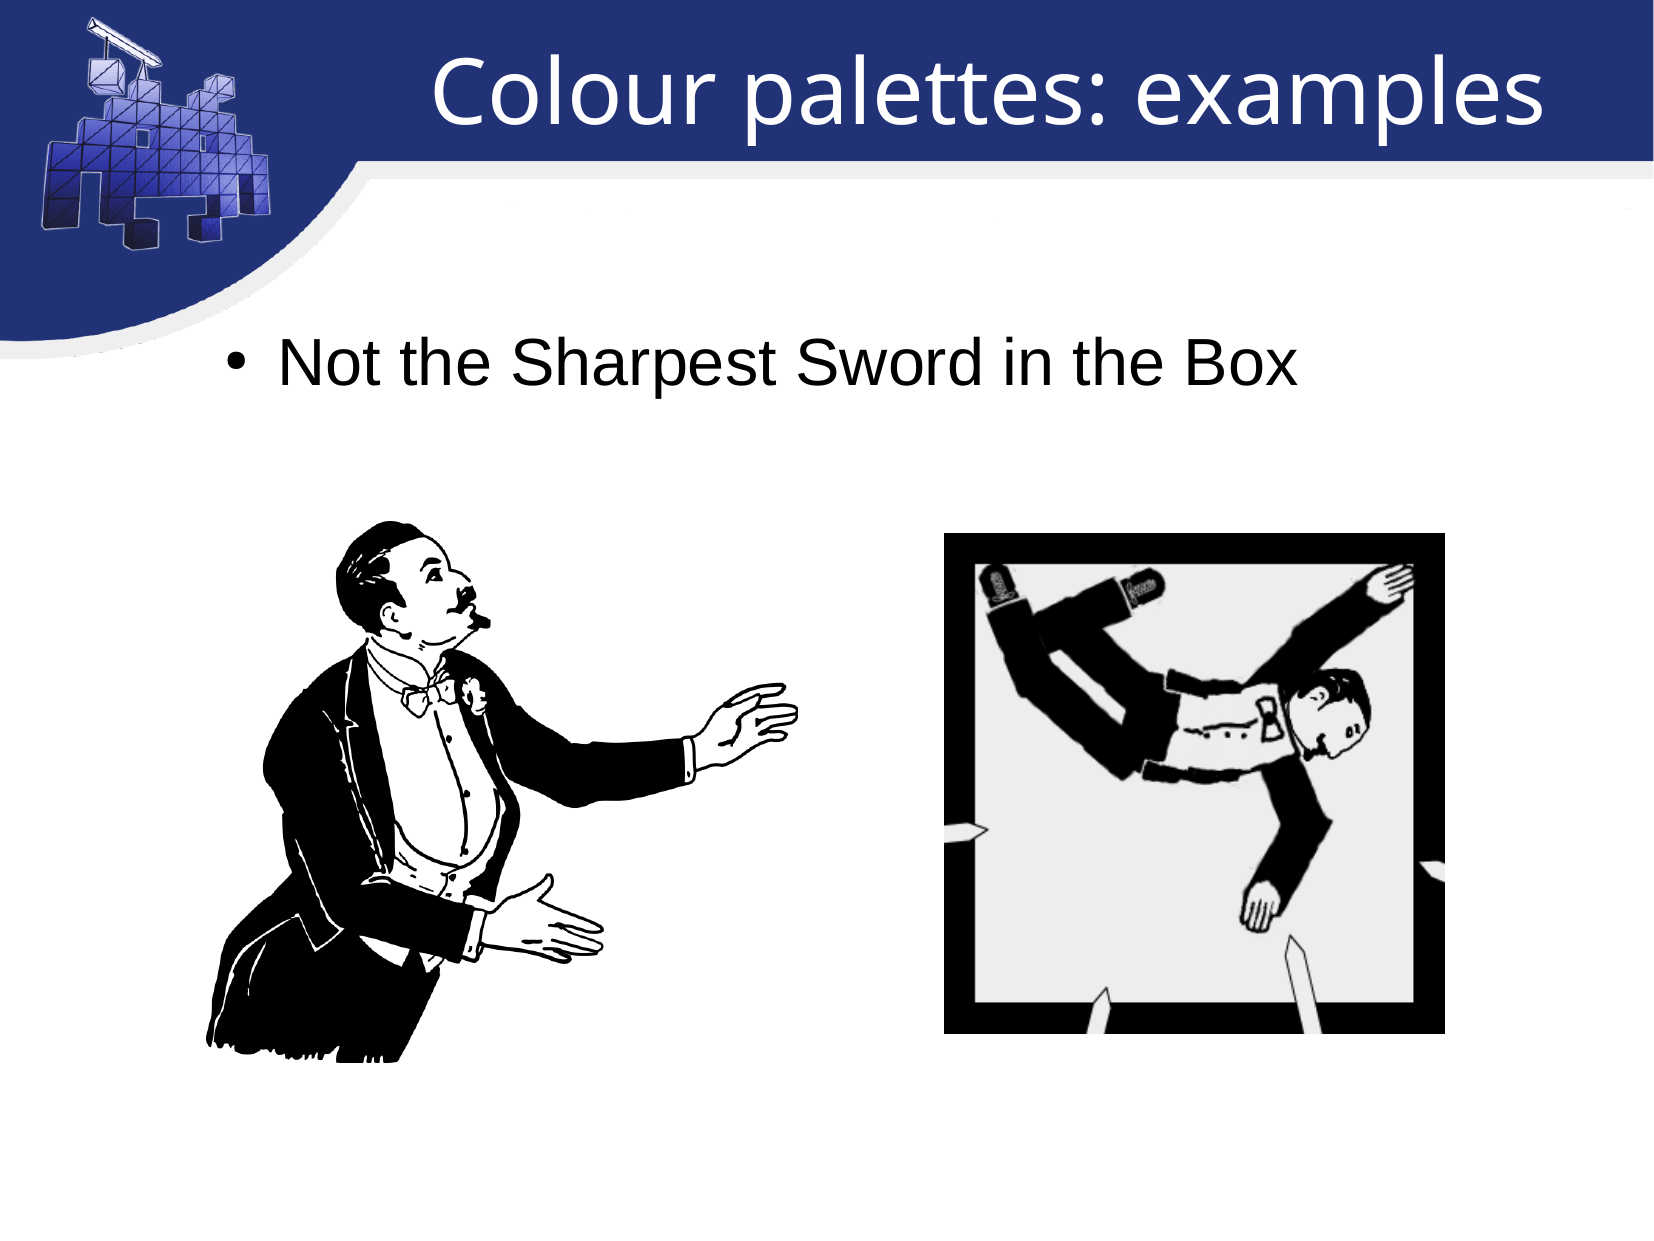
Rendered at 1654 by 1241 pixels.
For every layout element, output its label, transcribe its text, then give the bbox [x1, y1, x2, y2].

list Not the Sharpest Sword in the Box [206, 324, 1595, 1078]
picture [206, 521, 798, 1063]
picture [0, 0, 1654, 443]
picture [944, 533, 1445, 1034]
title Colour palettes: examples [354, 35, 1625, 142]
